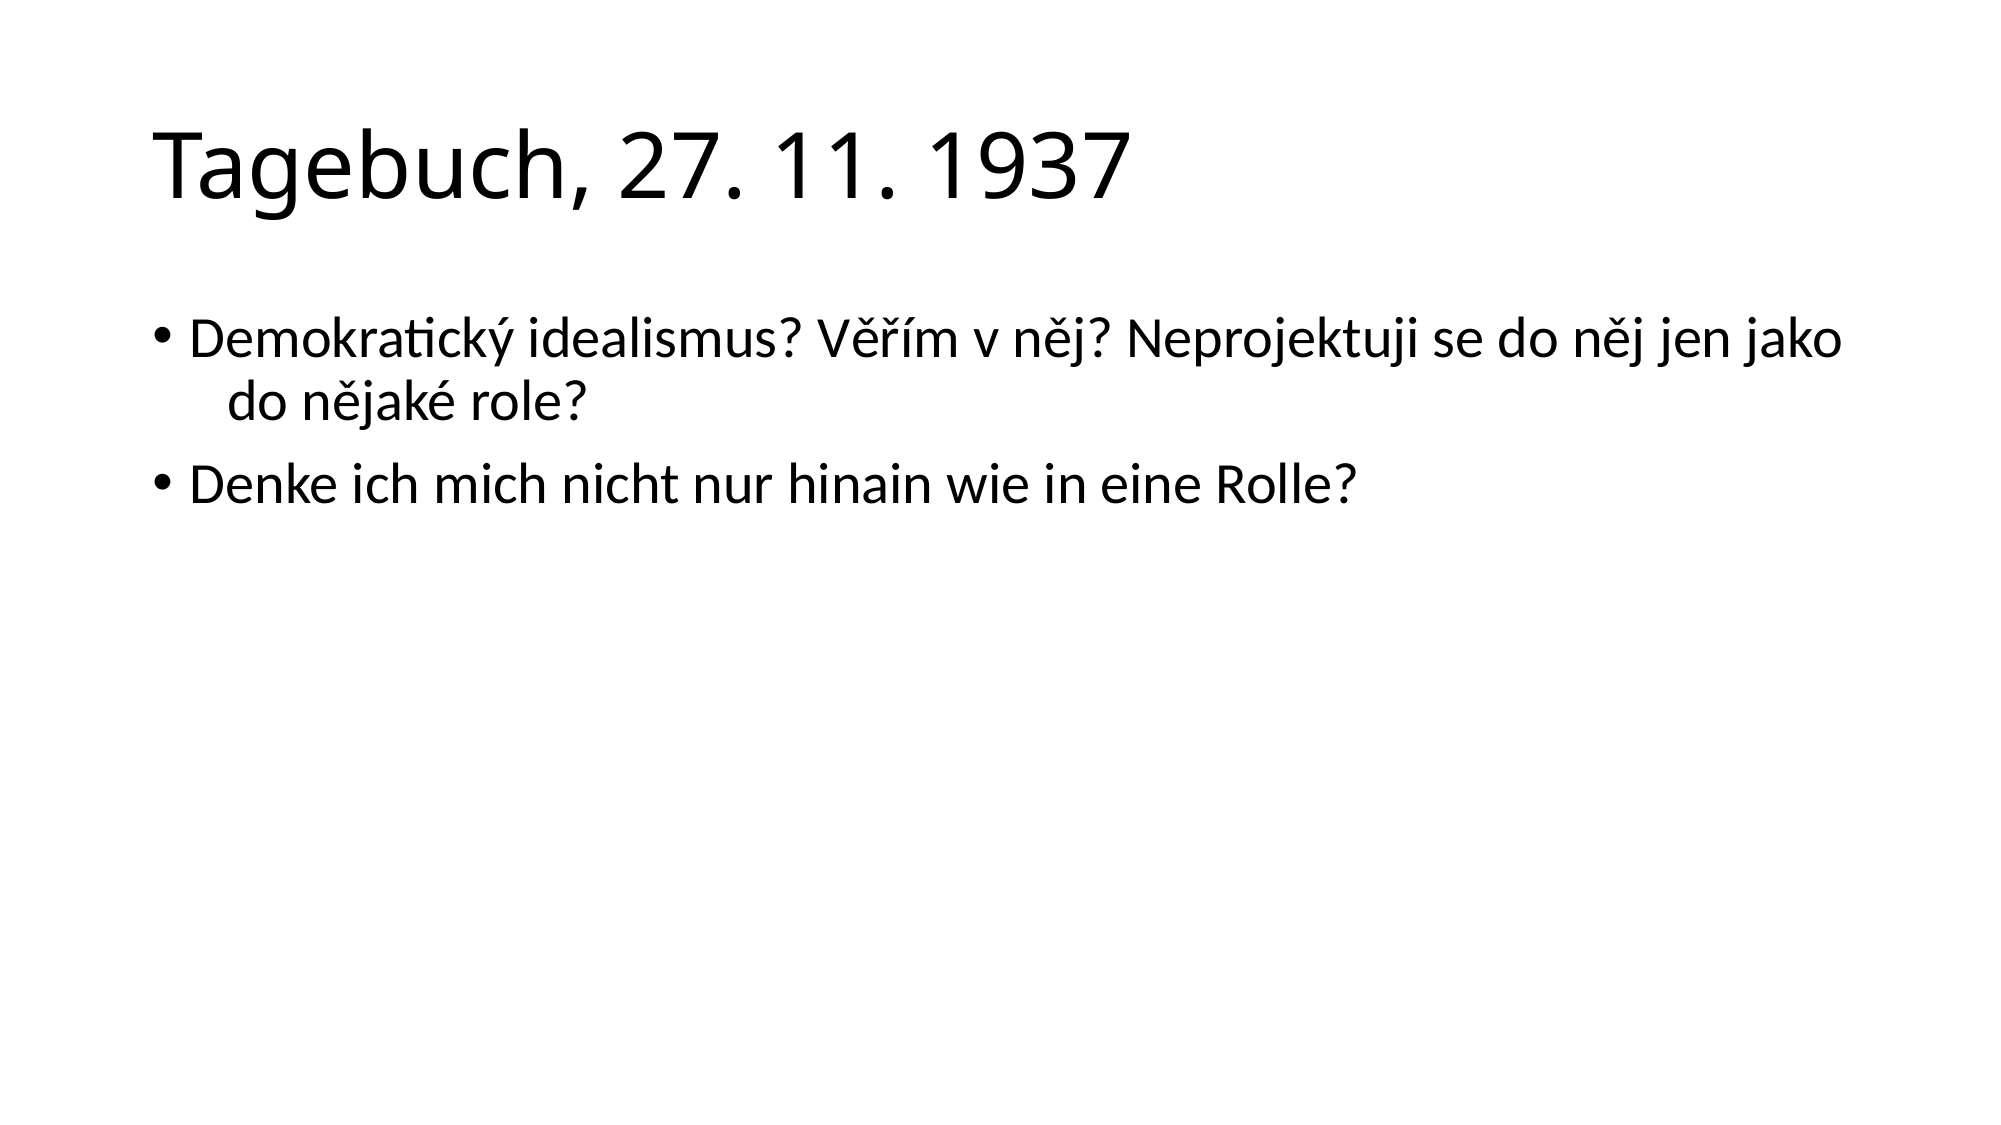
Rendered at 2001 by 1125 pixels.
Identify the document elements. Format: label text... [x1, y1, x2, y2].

title Tagebuch, 27. 11. 1937 [137, 59, 1863, 278]
list Demokratický idealismus? Věřím v něj? Neprojektuji se do něj jen jako do nějaké role? Denke ich mich nicht nur hinain wie in eine Rolle? [137, 299, 1863, 1014]
